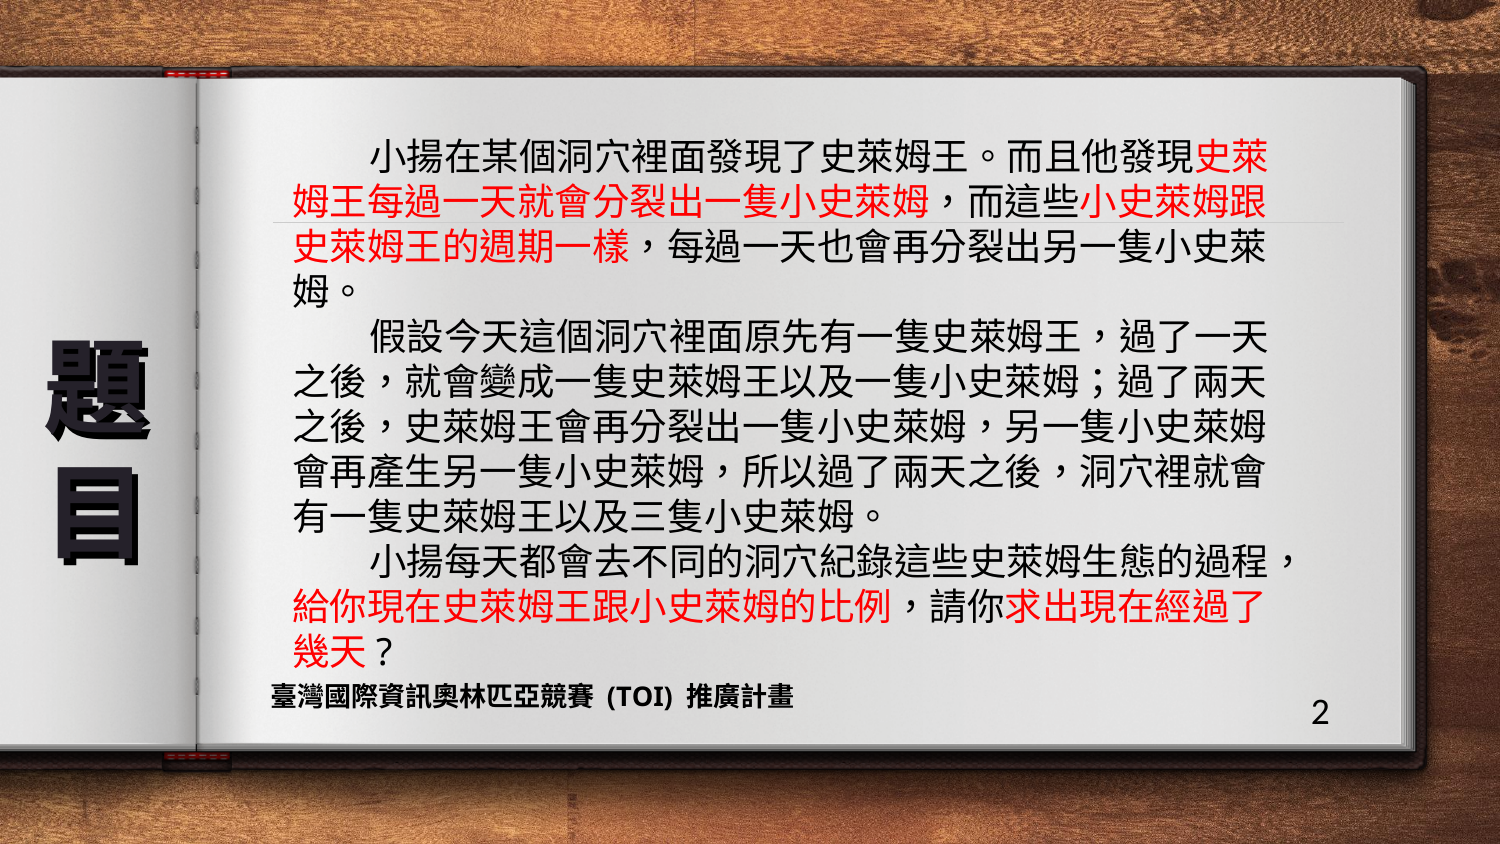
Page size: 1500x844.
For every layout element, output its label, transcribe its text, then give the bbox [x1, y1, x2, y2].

text_box [1295, 672, 1386, 737]
text_box 小揚在某個洞穴裡面發現了史萊姆王。而且他發現史萊姆王每過一天就會分裂出一隻小史萊姆，而這些小史萊姆跟史萊姆王的週期一樣，每過一天也會再分裂出另一隻小史萊姆。 假設今天這個洞穴裡面原先有一隻史萊姆王，過了一天之後，就會變成一隻史萊姆王以及一隻小史萊姆；過了兩天之後，史萊姆王會再分裂出一隻小史萊姆，另一隻小史萊姆會再產生另一隻小史萊姆，所以過了兩天之後，洞穴裡就會有一隻史萊姆王以及三隻小史萊姆。 小揚每天都會去不同的洞穴紀錄這些史萊姆生態的過程，給你現在史萊姆王跟小史萊姆的比例，請你求出現在經過了幾天? [277, 126, 1311, 681]
title 題 目 [28, 306, 210, 552]
